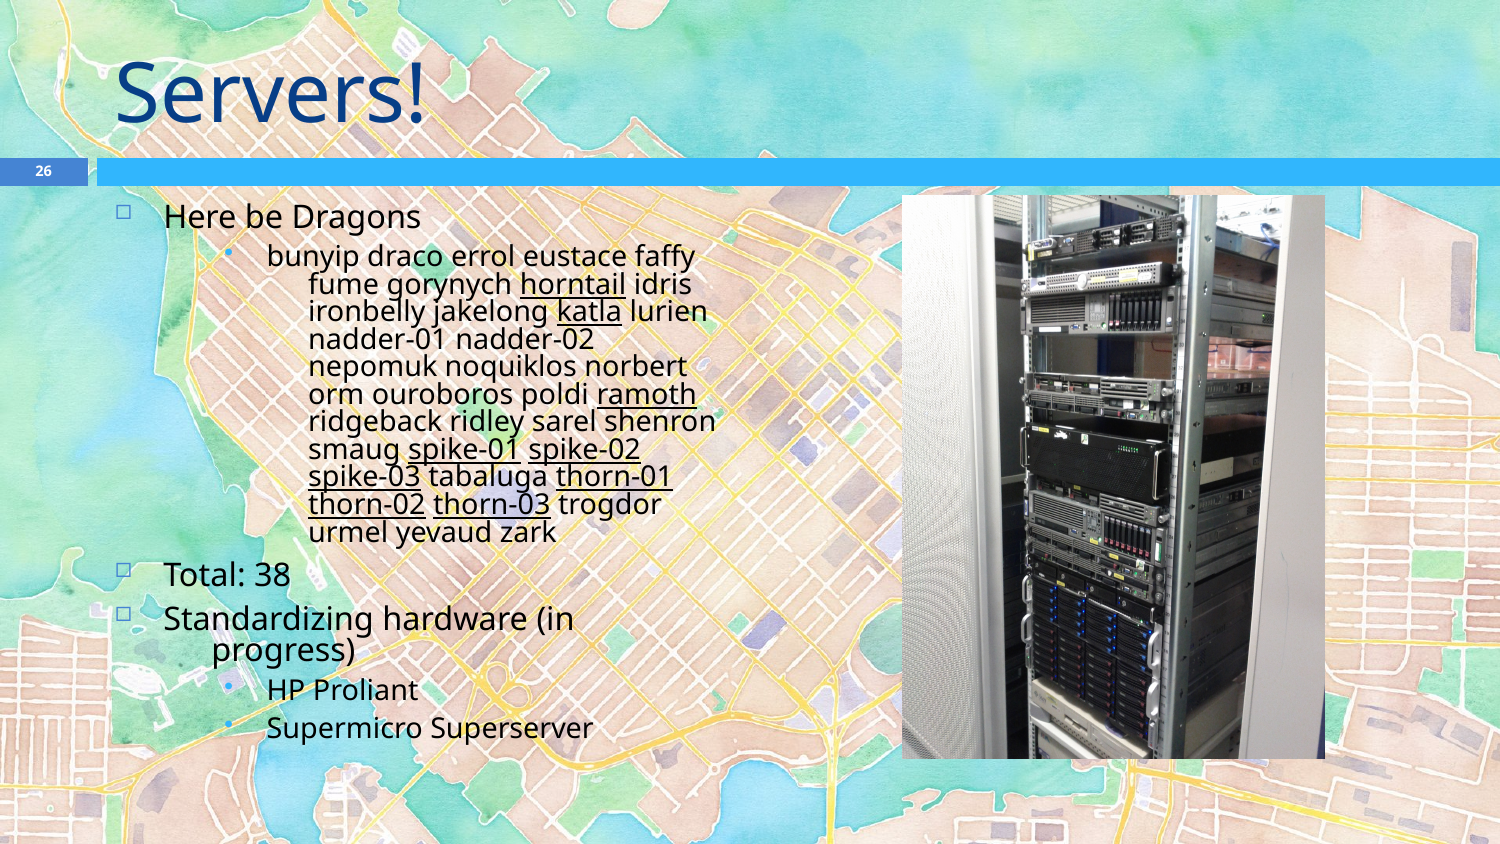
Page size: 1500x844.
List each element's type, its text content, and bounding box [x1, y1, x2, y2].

text_box ‹#› [0, 156, 88, 187]
list Here be Dragons bunyip draco errol eustace faffy fume gorynych horntail idris ironbelly jakelong katla lurien nadder-01 nadder-02 nepomuk noquiklos norbert orm ouroboros poldi ramoth ridgeback ridley sarel shenron smaug spike-01 spike-02 spike-03 tabaluga thorn-01 thorn-02 thorn-03 trogdor urmel yevaud zark Total: 38 Standardizing hardware (in progress) HP Proliant Supermicro Superserver [99, 195, 738, 759]
title Servers! [99, 28, 1438, 151]
picture [902, 195, 1325, 759]
